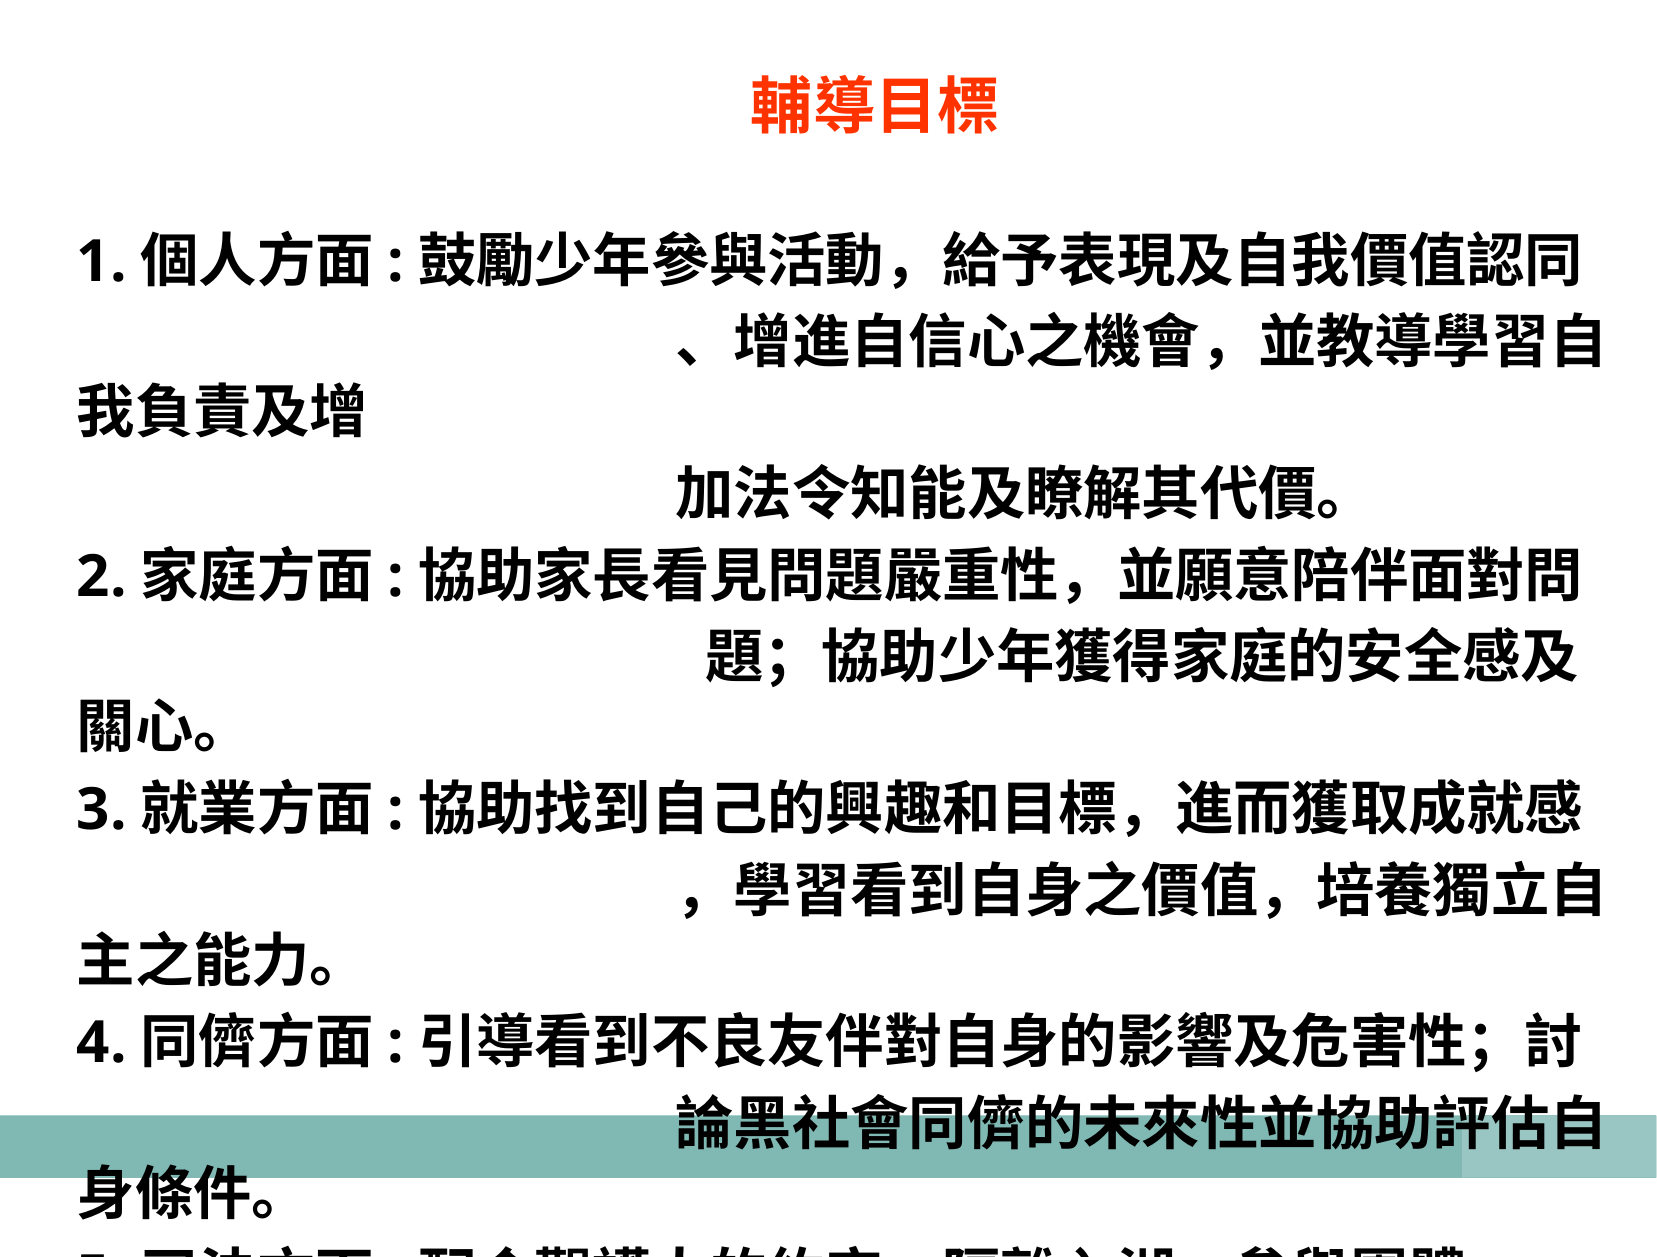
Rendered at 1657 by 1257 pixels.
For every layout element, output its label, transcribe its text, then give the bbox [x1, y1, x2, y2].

title 輔導目標 [485, 6, 1242, 151]
subtitle 1.個人方面:鼓勵少年參與活動，給予表現及自我價值認同 、增進自信心之機會，並教導學習自我負責及增 加法令知能及瞭解其代價。 2.家庭方面:協助家長看見問題嚴重性，並願意陪伴面對問 題；協助少年獲得家庭的安全感及關心。 3.就業方面:協助找到自己的興趣和目標，進而獲取成就感 ，學習看到自身之價值，培養獨立自主之能力。 4.同儕方面:引導看到不良友伴對自身的影響及危害性；討 論黑社會同儕的未來性並協助評估自身條件。 5.司法方面:配合觀護人的約定，隔離內湖，參與團體。 [60, 214, 1633, 981]
